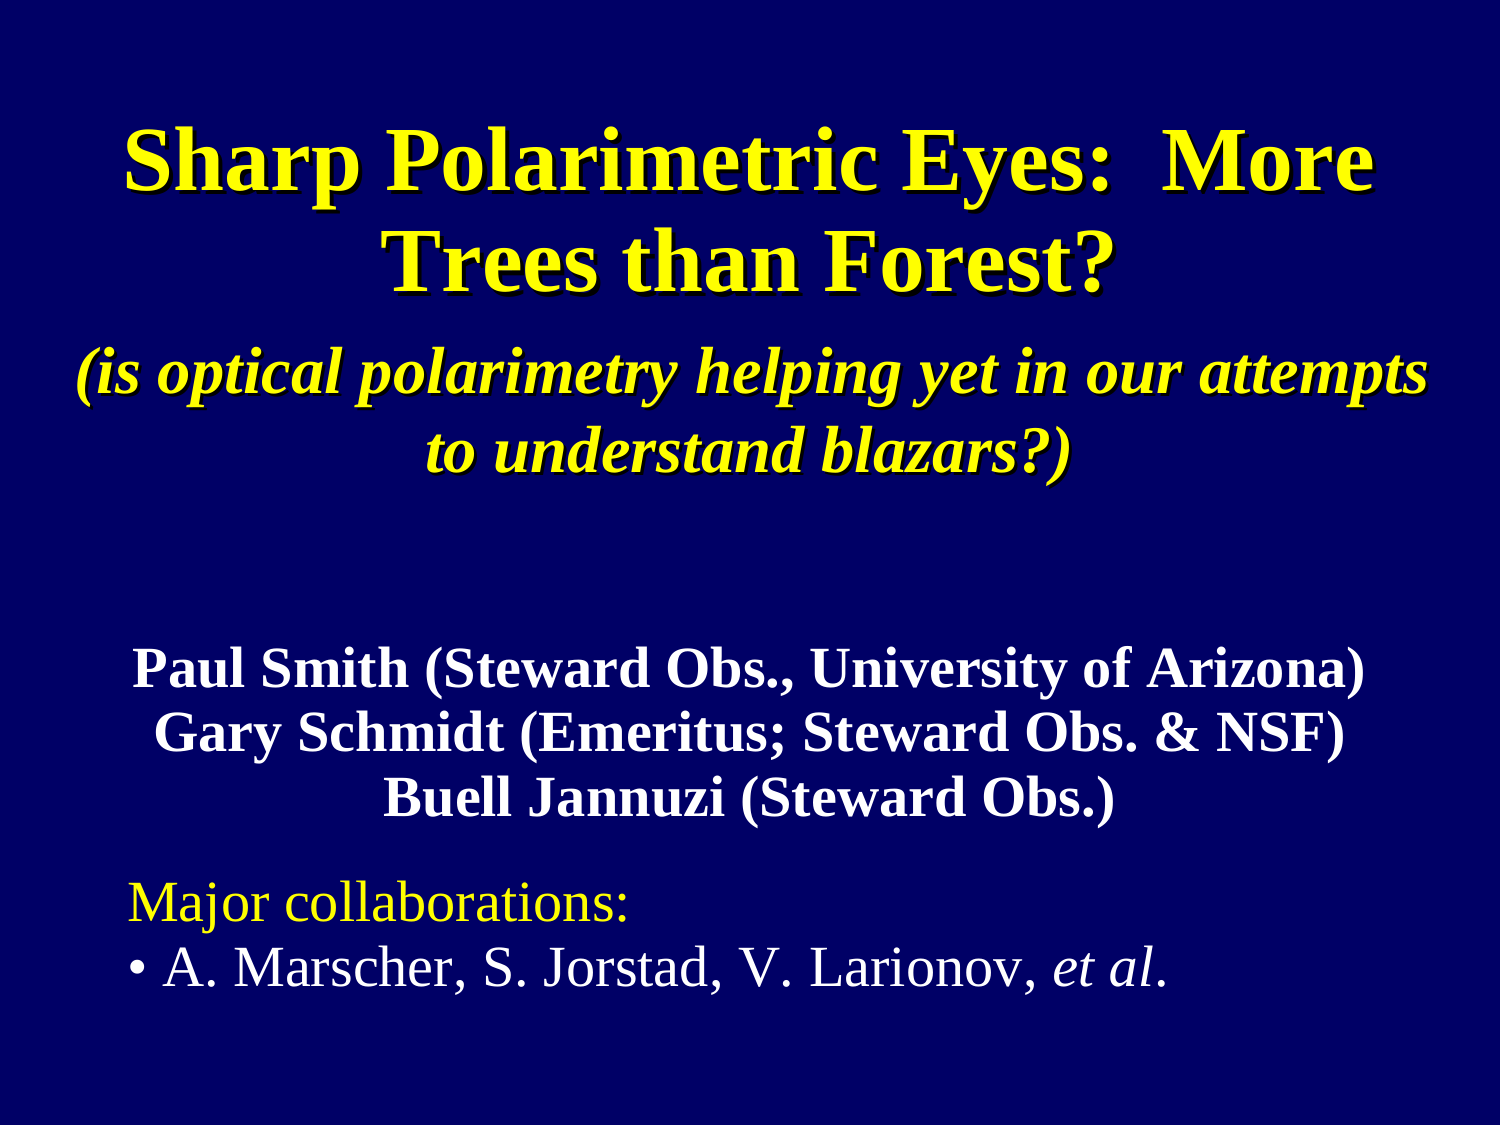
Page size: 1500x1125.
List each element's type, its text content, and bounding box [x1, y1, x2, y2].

text_box Major collaborations: A. Marscher, S. Jorstad, V. Larionov, et al. [112, 862, 1469, 1051]
title Sharp Polarimetric Eyes: More Trees than Forest? (is optical polarimetry helping yet in our attempts to understand blazars?) Paul Smith (Steward Obs., University of Arizona) Gary Schmidt (Emeritus; Steward Obs. & NSF) Buell Jannuzi (Steward Obs.) [0, 75, 1500, 863]
